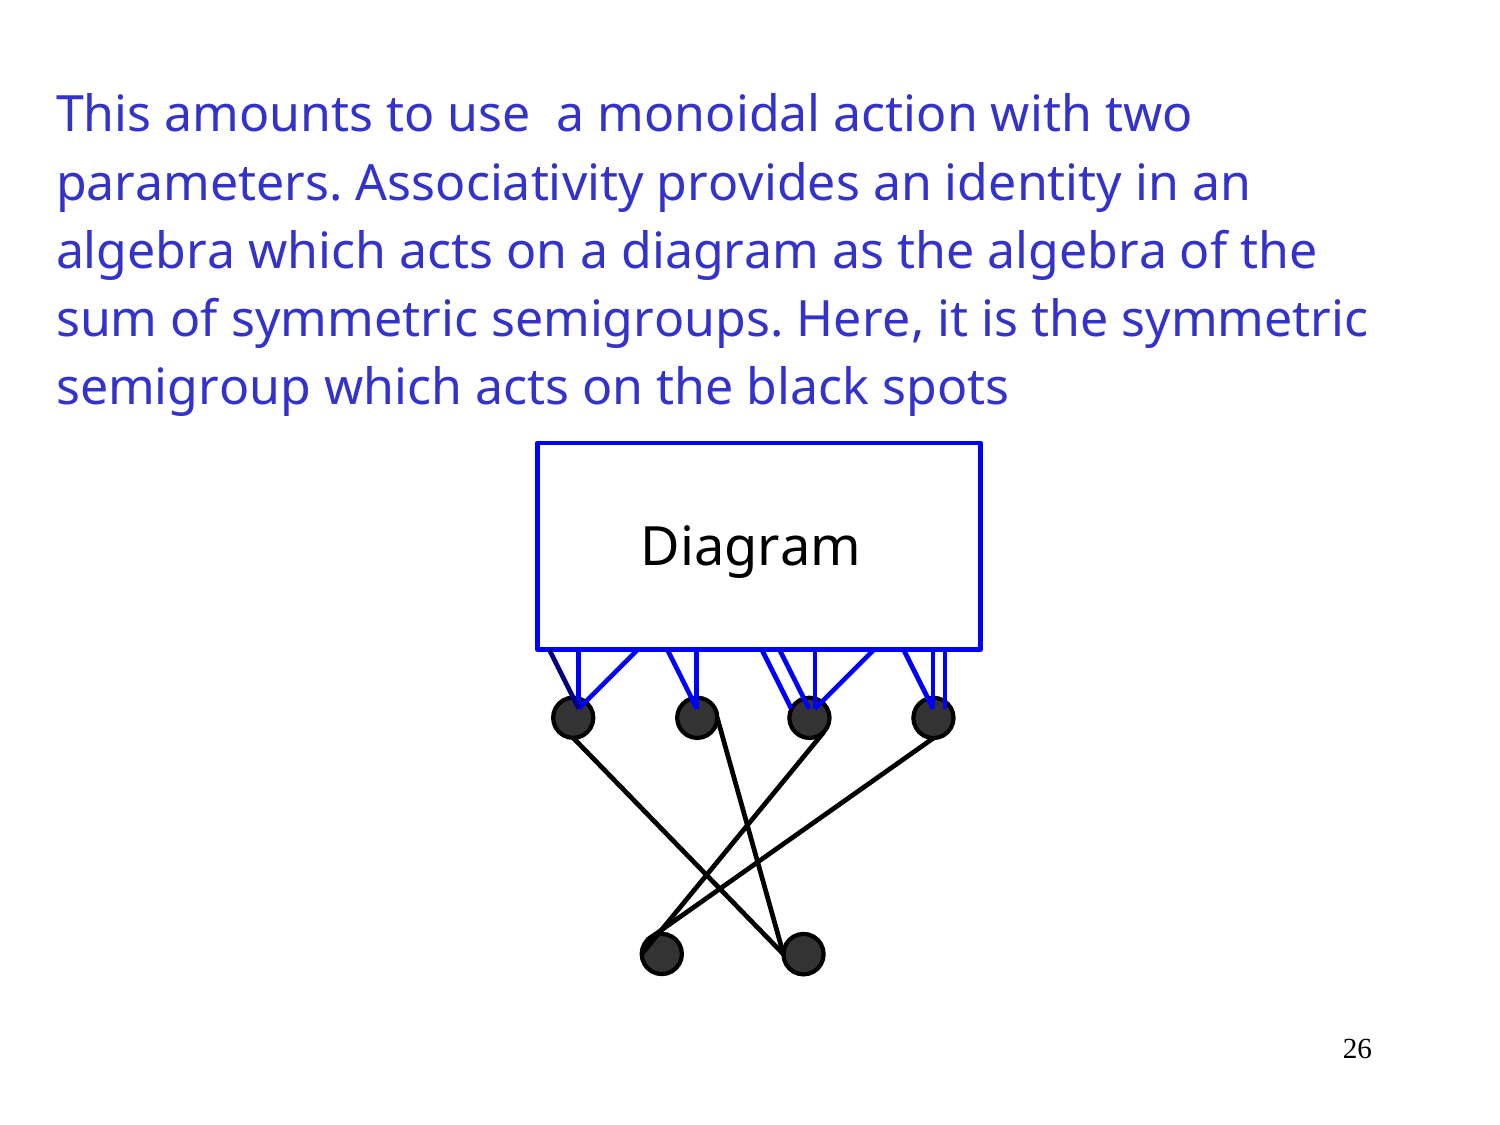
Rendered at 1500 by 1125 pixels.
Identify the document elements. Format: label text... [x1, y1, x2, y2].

text_box [641, 933, 682, 975]
text_box [783, 933, 824, 975]
text_box Diagram [625, 501, 888, 583]
text_box [553, 698, 594, 738]
text_box [913, 697, 954, 738]
text_box [789, 697, 830, 739]
text_box This amounts to use a monoidal action with two parameters. Associativity provides an identity in an algebra which acts on a diagram as the algebra of the sum of symmetric semigroups. Here, it is the symmetric semigroup which acts on the black spots [41, 70, 1447, 388]
text_box [677, 697, 718, 738]
text_box [642, 940, 648, 948]
